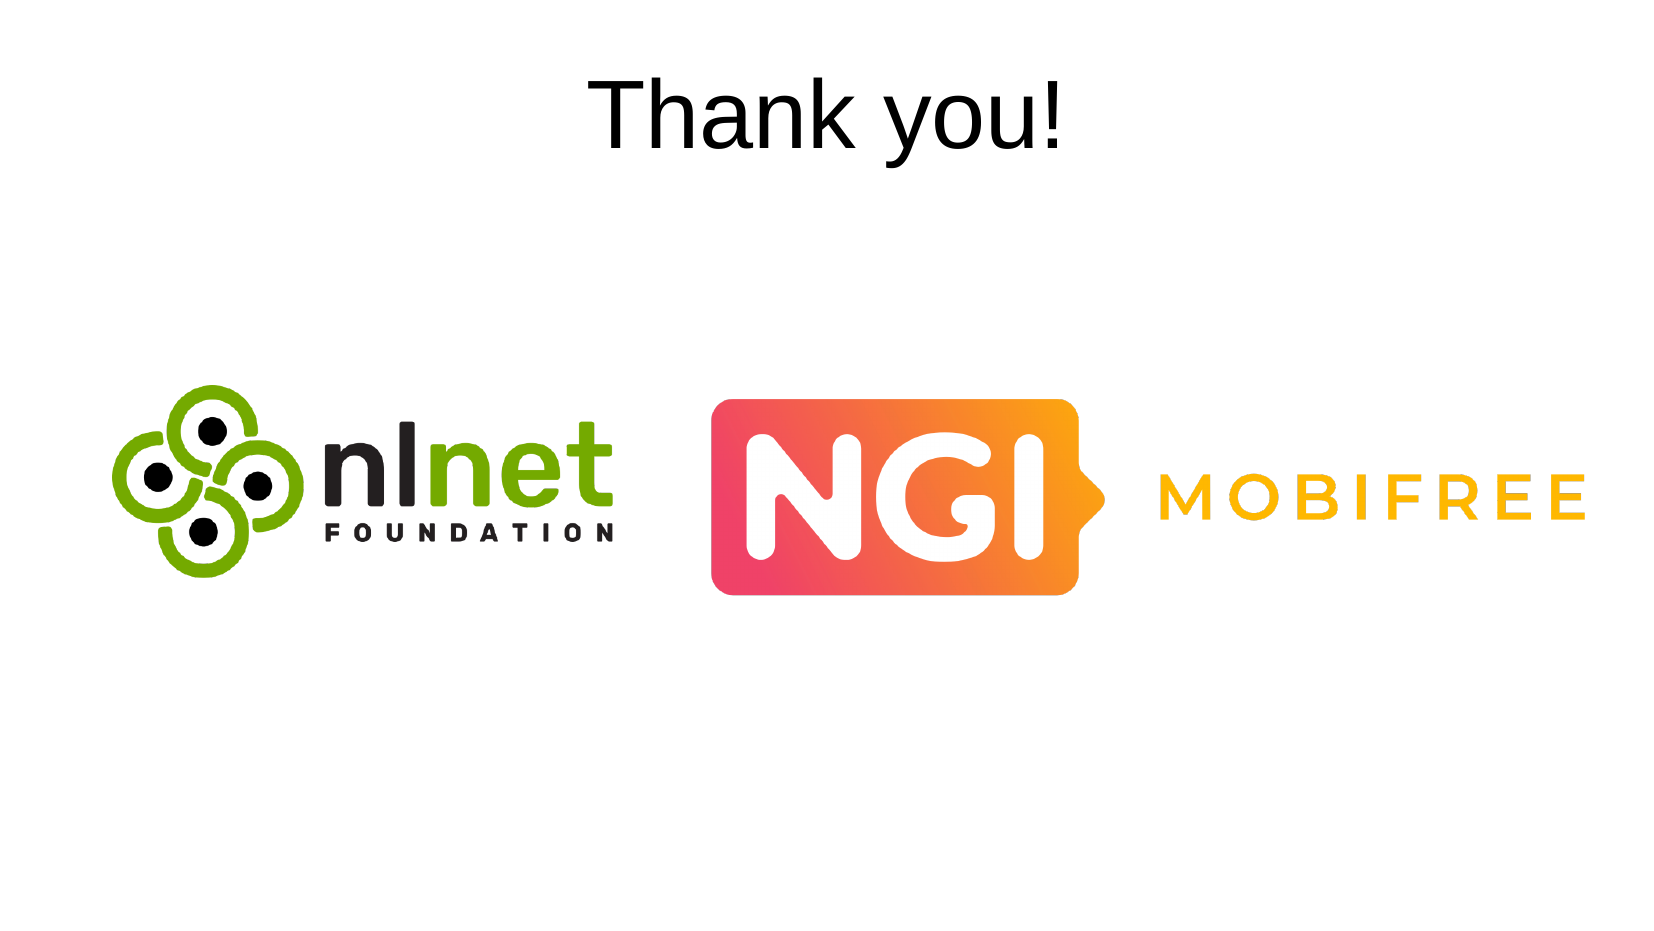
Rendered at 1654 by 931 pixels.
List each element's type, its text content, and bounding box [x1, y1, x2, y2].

title Thank you! [82, 37, 1571, 193]
picture [112, 385, 613, 578]
picture [695, 387, 1605, 612]
